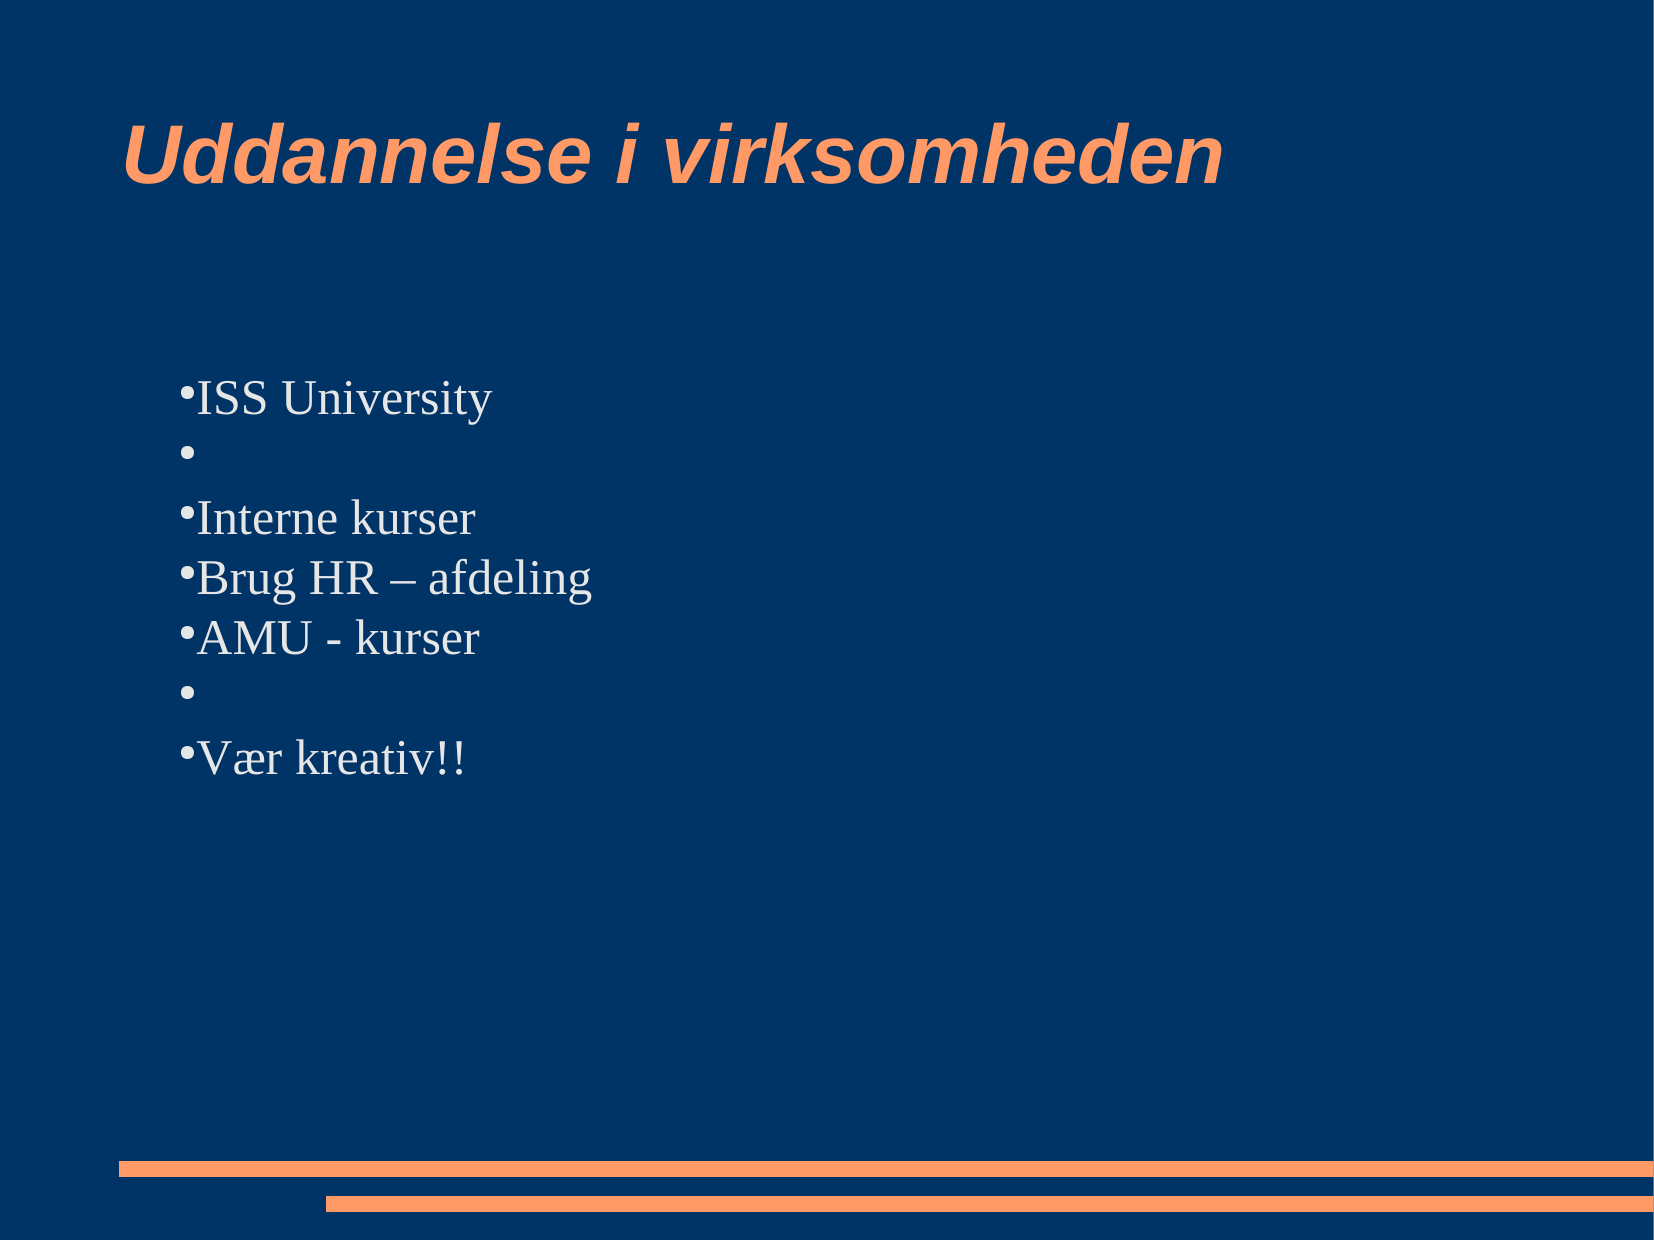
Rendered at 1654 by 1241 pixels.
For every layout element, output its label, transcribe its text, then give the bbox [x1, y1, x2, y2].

list ISS University Interne kurser Brug HR – afdeling AMU - kurser Vær kreativ!! [178, 364, 1570, 1147]
title Uddannelse i virksomheden [121, 46, 1534, 254]
